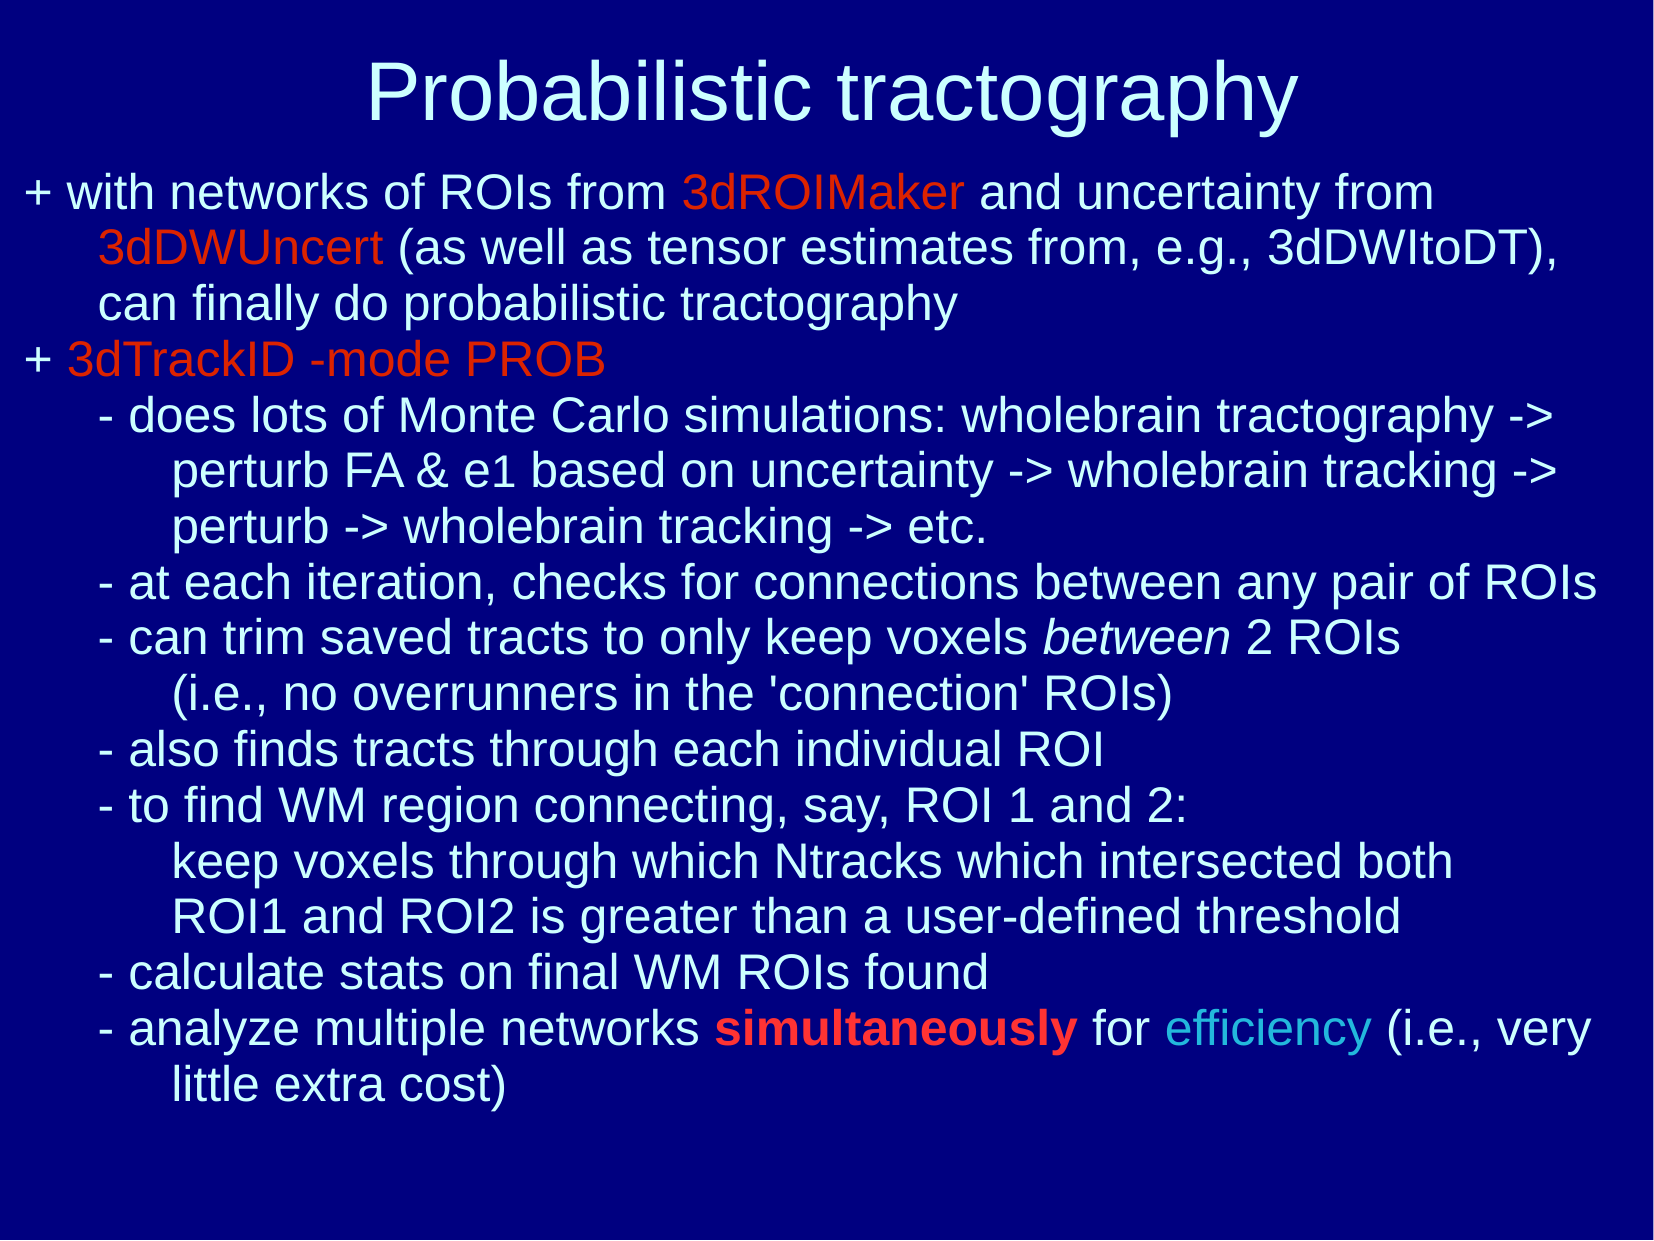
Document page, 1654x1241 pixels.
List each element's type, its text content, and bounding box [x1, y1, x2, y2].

title Probabilistic tractography [0, 23, 1654, 160]
text_box + with networks of ROIs from 3dROIMaker and uncertainty from 3dDWUncert (as well as tensor estimates from, e.g., 3dDWItoDT), can finally do probabilistic tractography + 3dTrackID -mode PROB - does lots of Monte Carlo simulations: wholebrain tractography -> perturb FA & e1 based on uncertainty -> wholebrain tracking -> perturb -> wholebrain tracking -> etc. - at each iteration, checks for connections between any pair of ROIs - can trim saved tracts to only keep voxels between 2 ROIs (i.e., no overrunners in the 'connection' ROIs) - also finds tracts through each individual ROI - to find WM region connecting, say, ROI 1 and 2: keep voxels through which Ntracks which intersected both ROI1 and ROI2 is greater than a user-defined threshold - calculate stats on final WM ROIs found - analyze multiple networks simultaneously for efficiency (i.e., very little extra cost) [8, 160, 1631, 1175]
